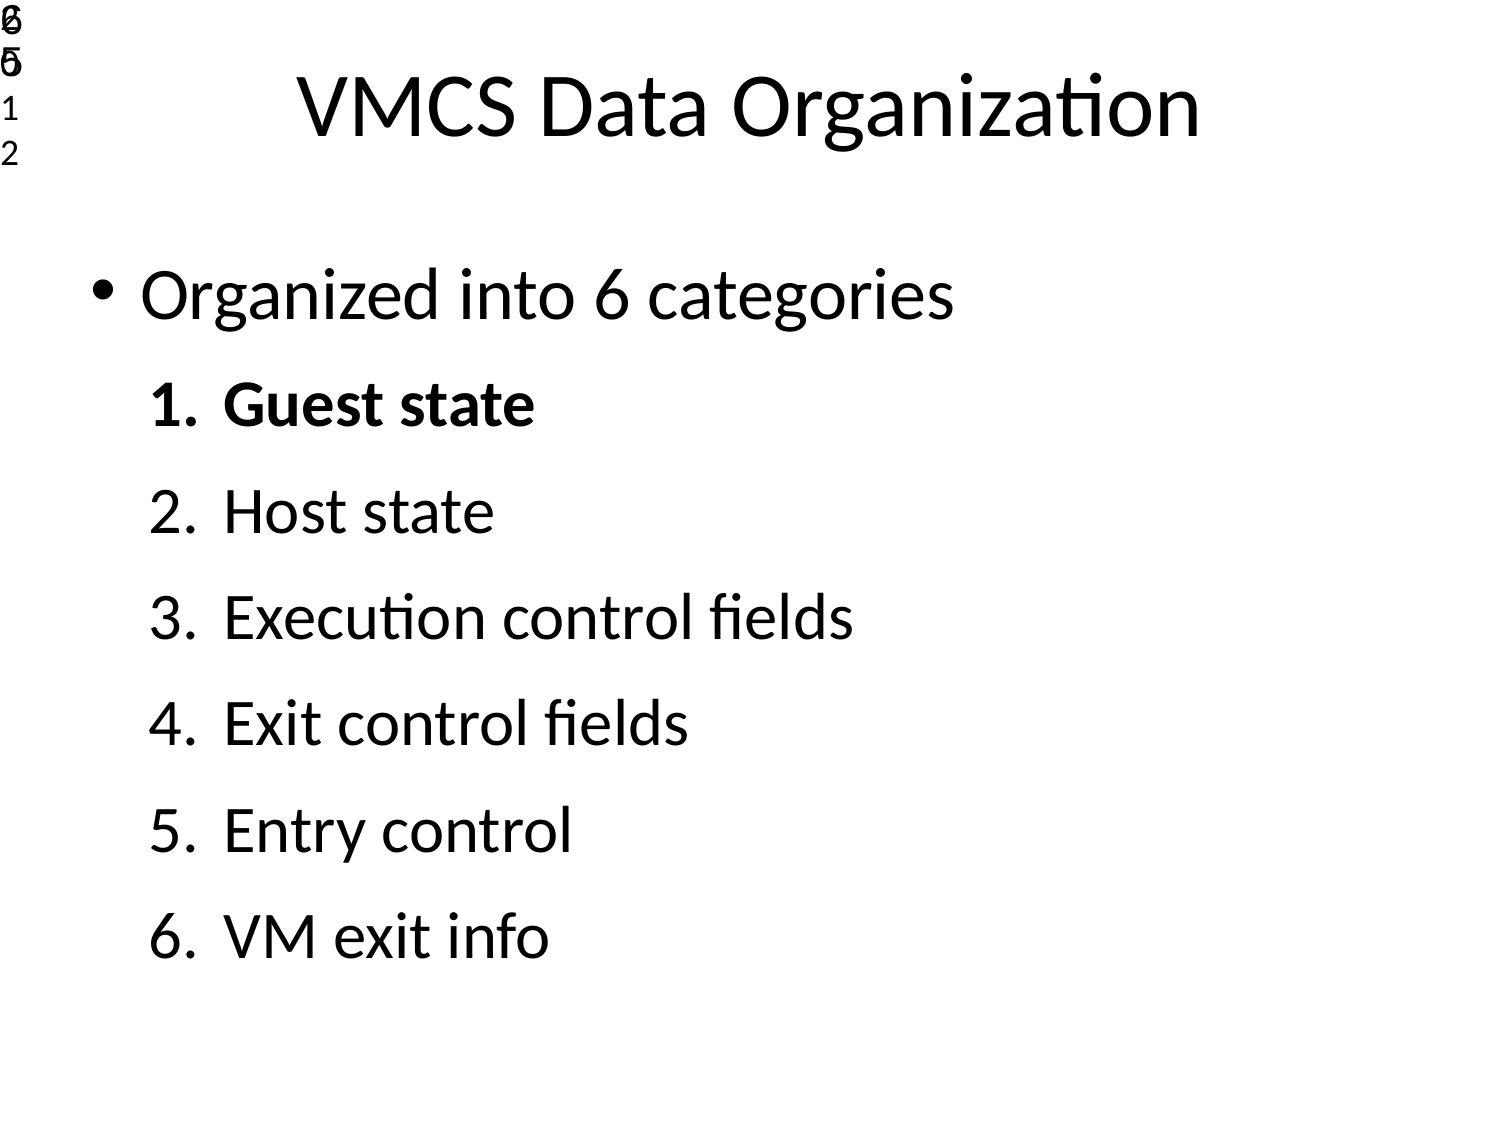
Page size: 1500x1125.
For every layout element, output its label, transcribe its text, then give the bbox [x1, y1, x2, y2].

title VMCS Data Organization [75, 6, 1425, 194]
list Organized into 6 categories Guest state Host state Execution control fields Exit control fields Entry control VM exit info [75, 237, 1425, 980]
